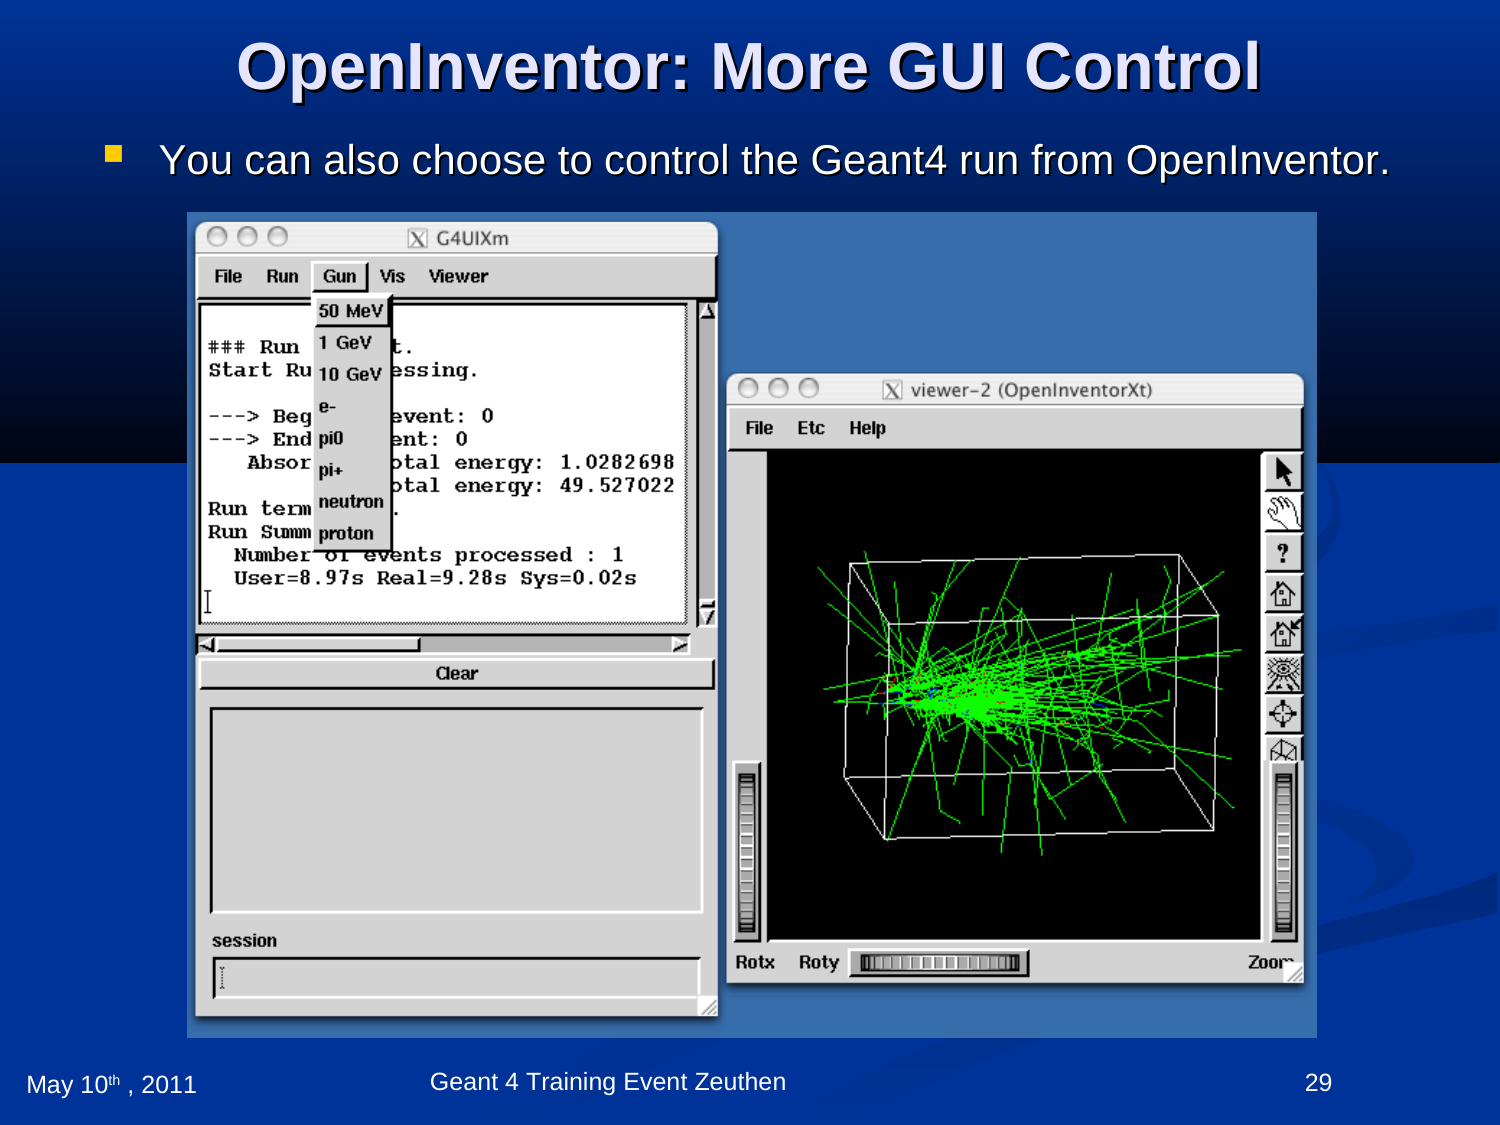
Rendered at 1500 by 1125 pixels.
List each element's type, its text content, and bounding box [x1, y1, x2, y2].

picture [187, 212, 1317, 1038]
text_box You can also choose to control the Geant4 run from OpenInventor. [102, 124, 1414, 225]
title OpenInventor: More GUI Control [75, 12, 1426, 113]
